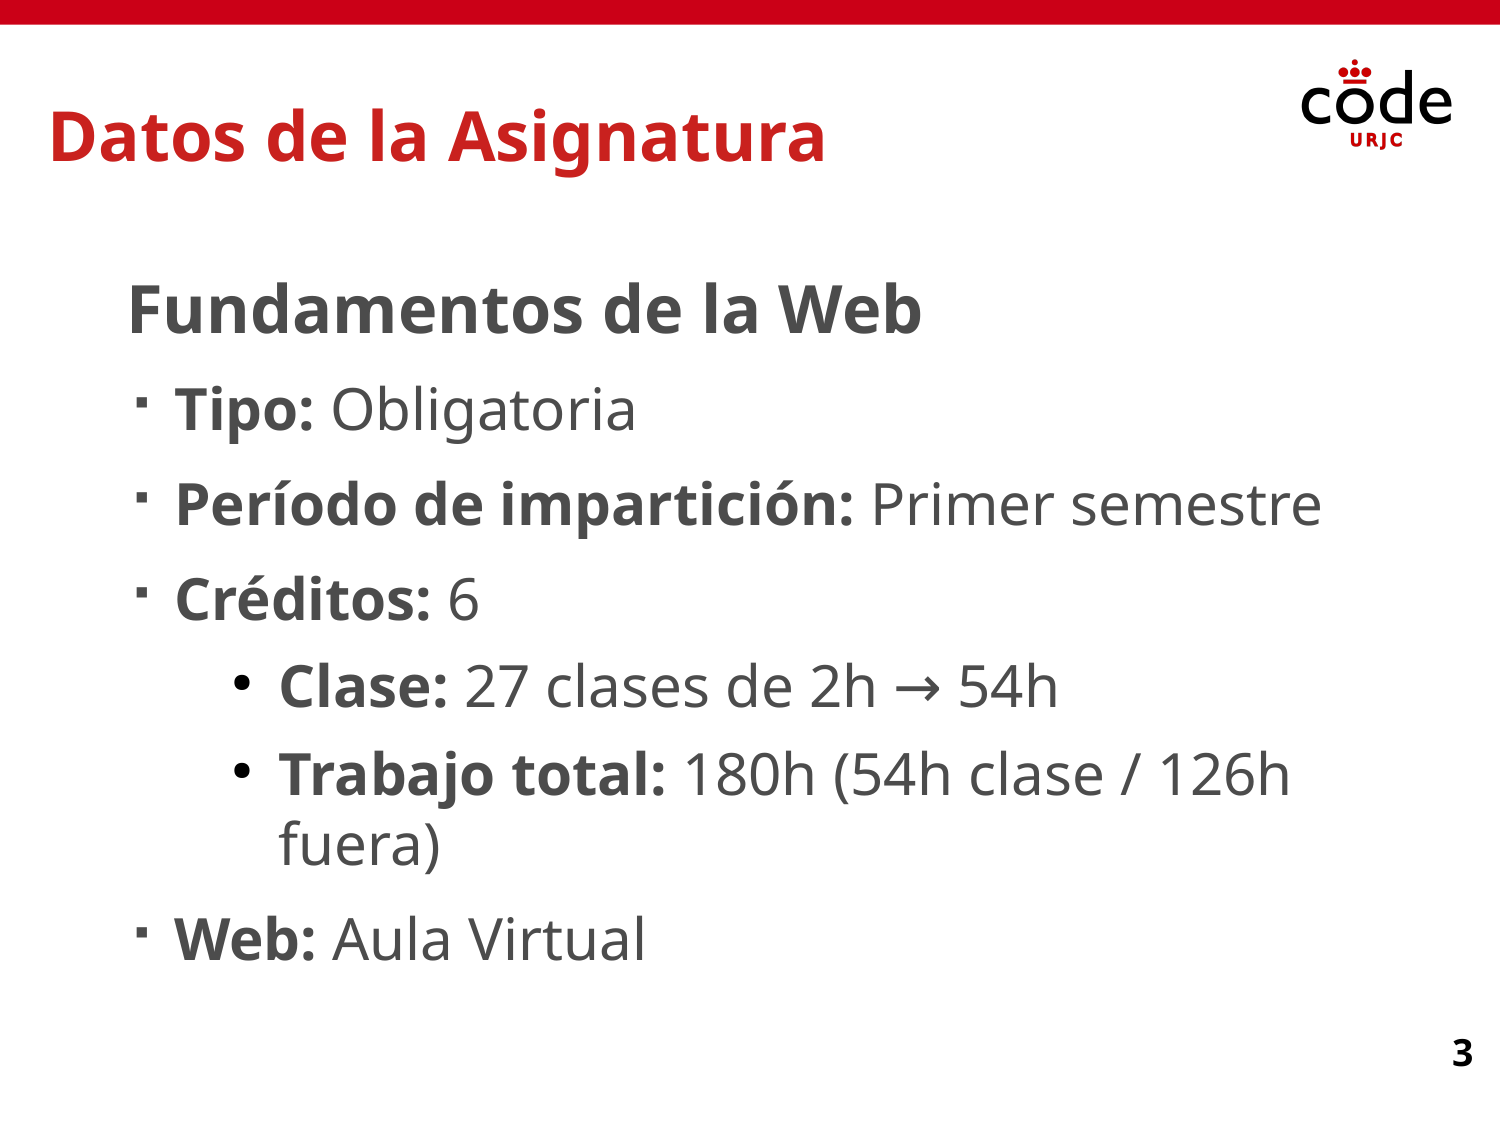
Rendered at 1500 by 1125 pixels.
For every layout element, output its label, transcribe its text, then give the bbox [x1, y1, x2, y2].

picture [1284, 50, 1468, 161]
title Datos de la Asignatura [32, 79, 1383, 189]
list Fundamentos de la Web Tipo: Obligatoria Período de impartición: Primer semestre Créditos: 6 Clase: 27 clases de 2h → 54h Trabajo total: 180h (54h clase / 126h fuera) Web: Aula Virtual [51, 259, 1436, 1013]
